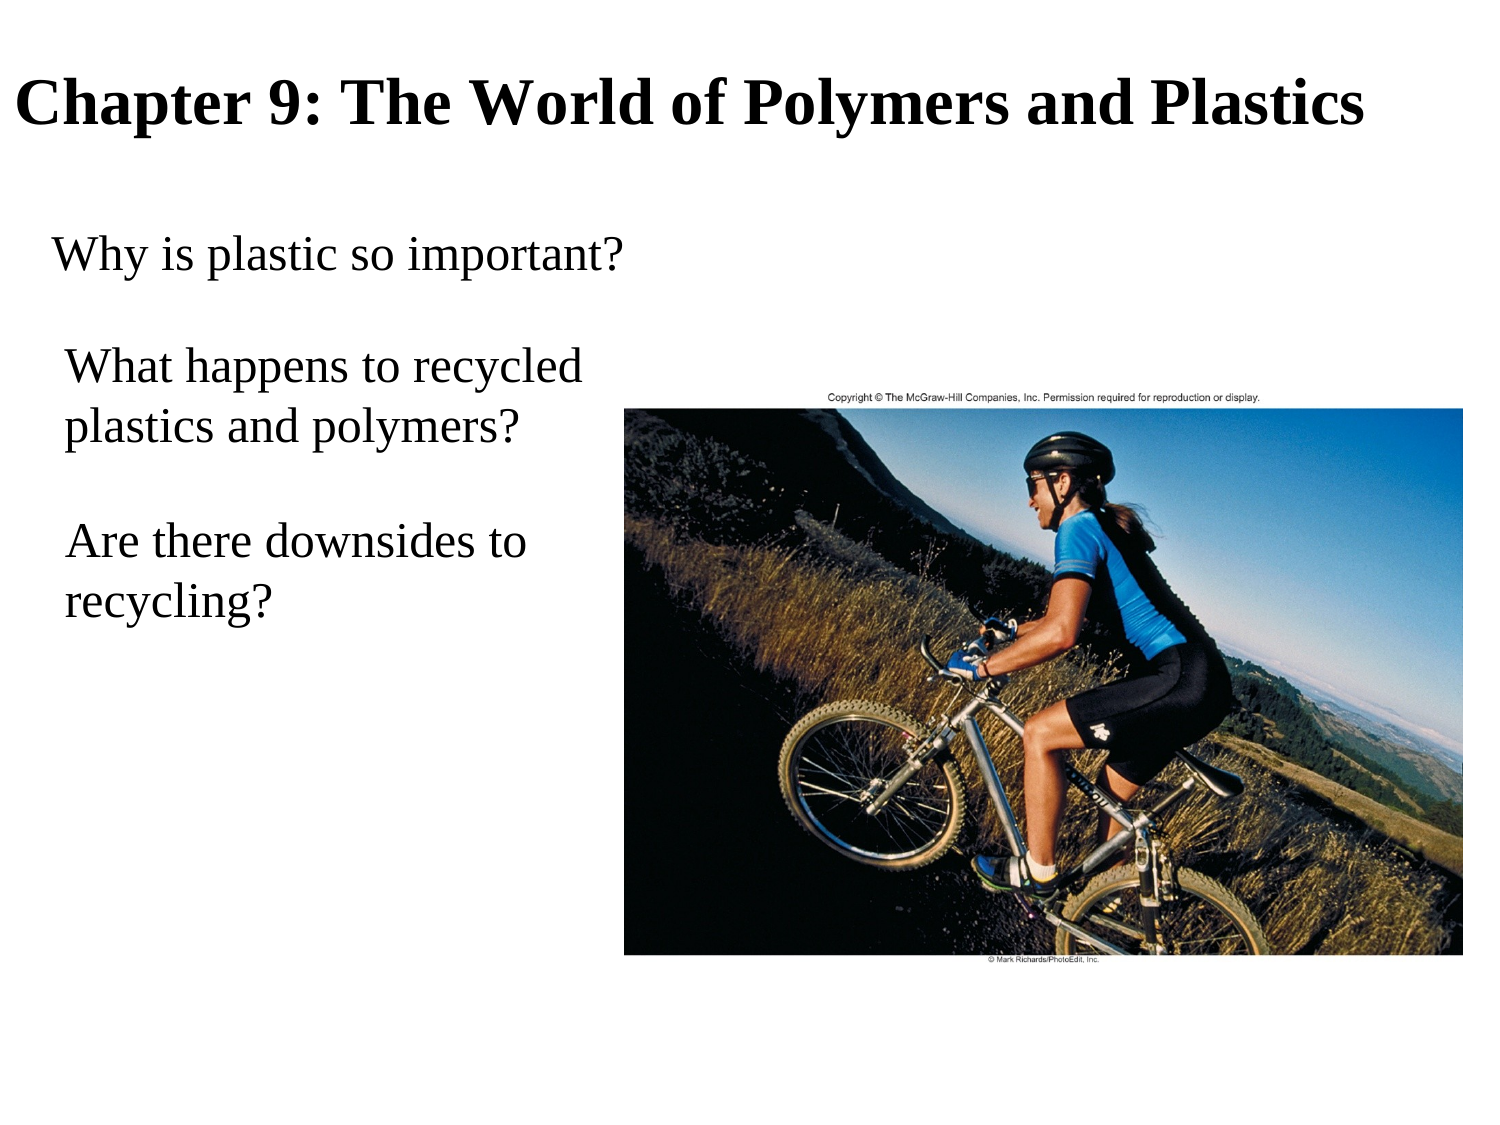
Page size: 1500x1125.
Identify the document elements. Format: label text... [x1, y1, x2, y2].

text_box What happens to recycled plastics and polymers? [49, 324, 598, 461]
text_box Chapter 9: The World of Polymers and Plastics [0, 49, 1500, 146]
text_box Why is plastic so important? [36, 212, 640, 288]
text_box Are there downsides to recycling? [50, 499, 563, 636]
picture [624, 393, 1463, 963]
